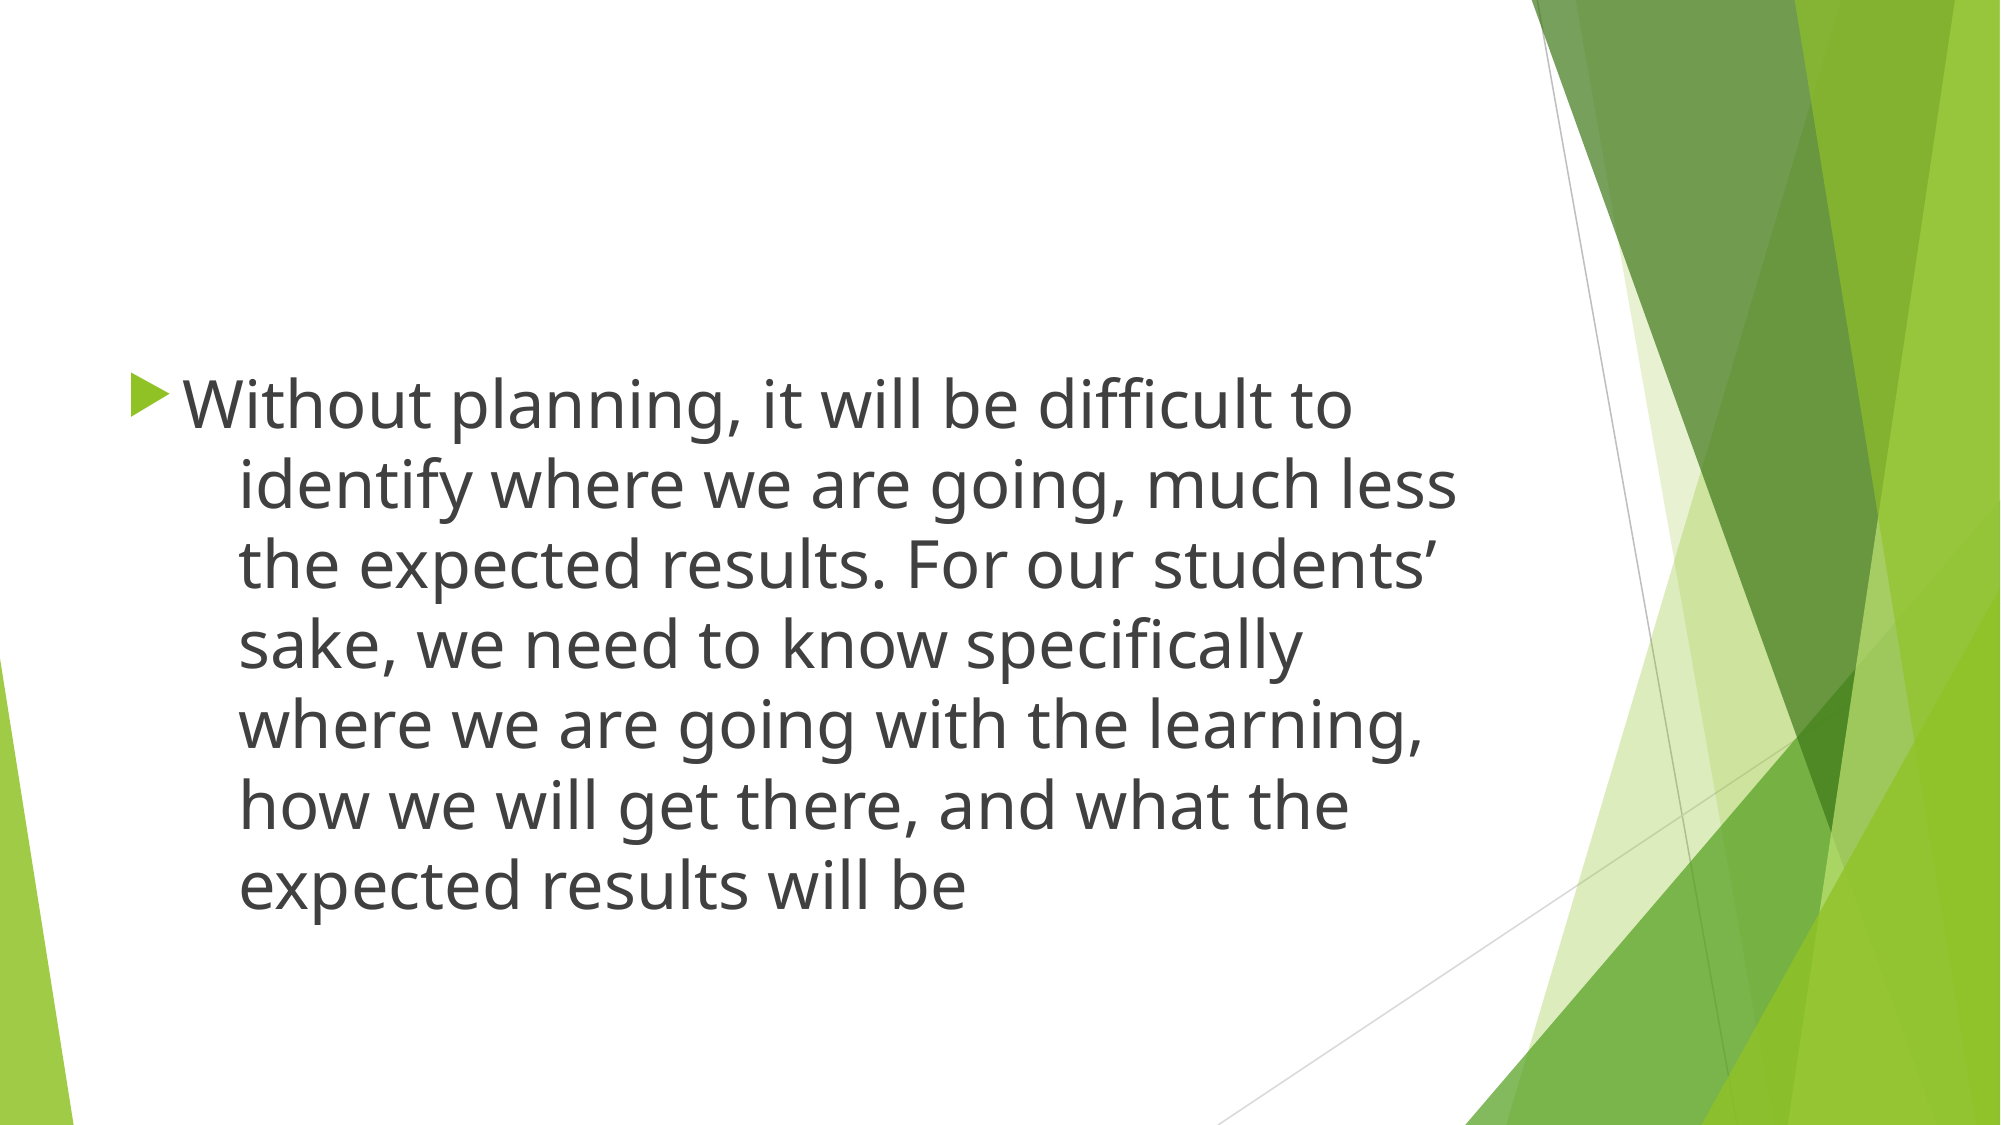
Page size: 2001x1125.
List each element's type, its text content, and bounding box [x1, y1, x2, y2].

list Without planning, it will be difficult to identify where we are going, much less the expected results. For our students’ sake, we need to know specifically where we are going with the learning, how we will get there, and what the expected results will be [111, 354, 1522, 992]
